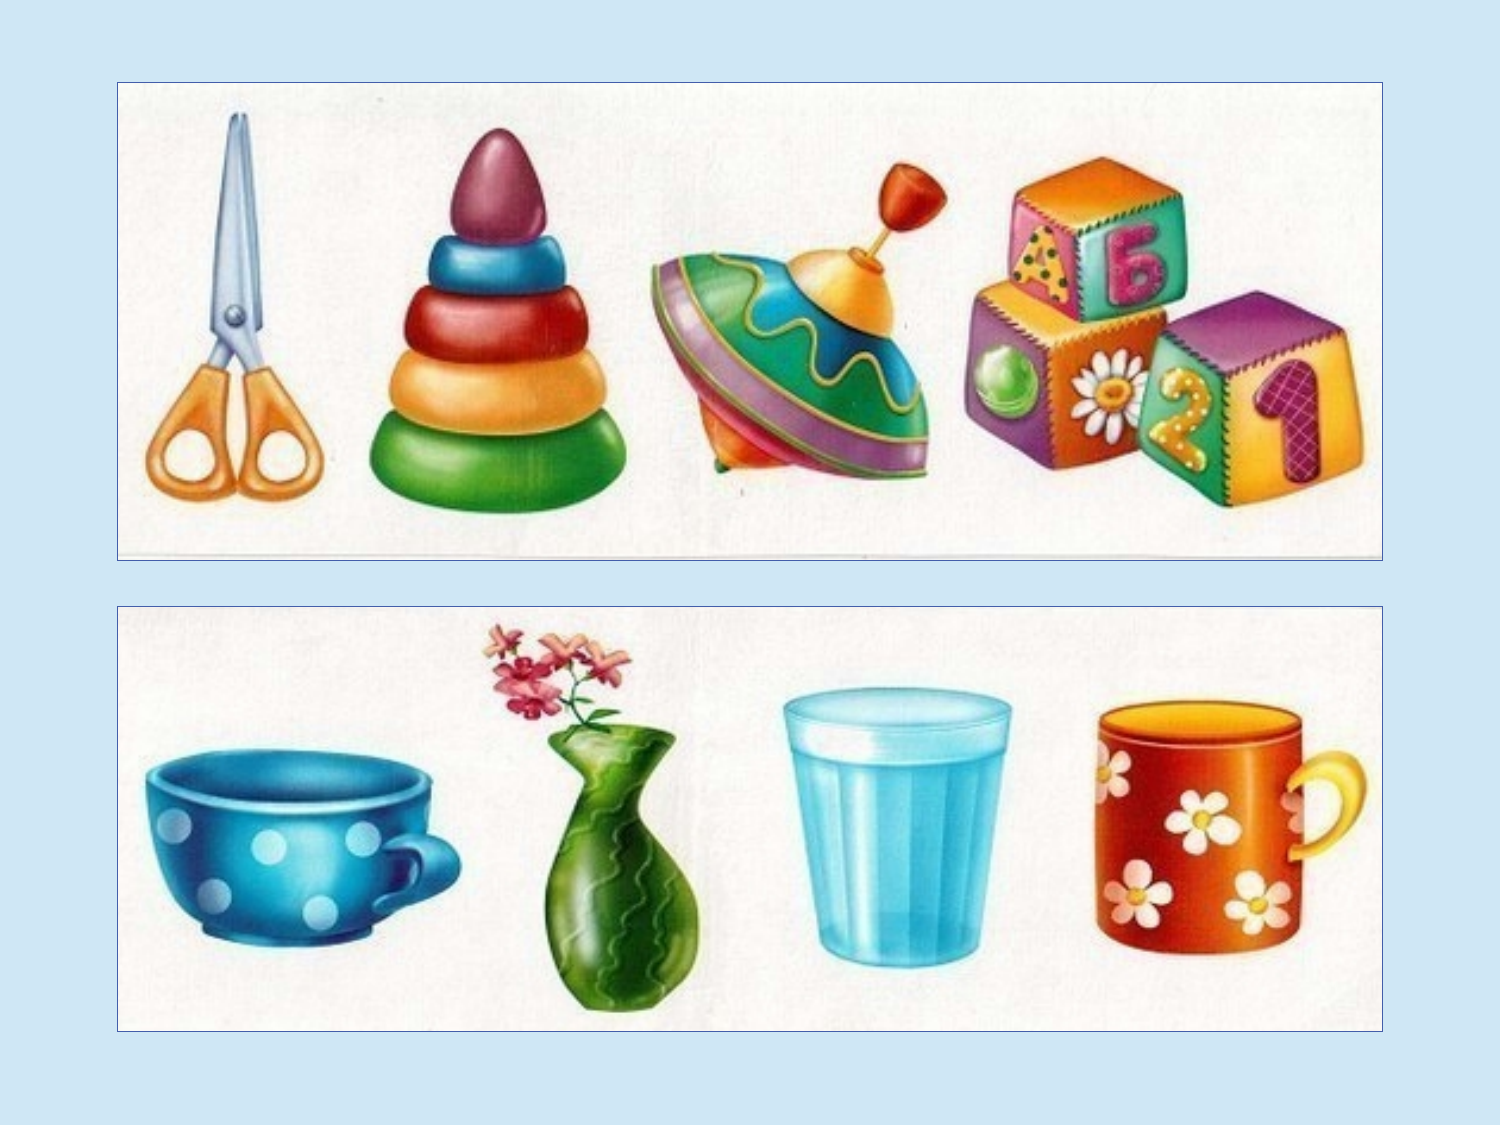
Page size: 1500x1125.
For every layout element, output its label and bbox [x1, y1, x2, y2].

picture [117, 82, 1383, 561]
picture [117, 606, 1383, 1032]
